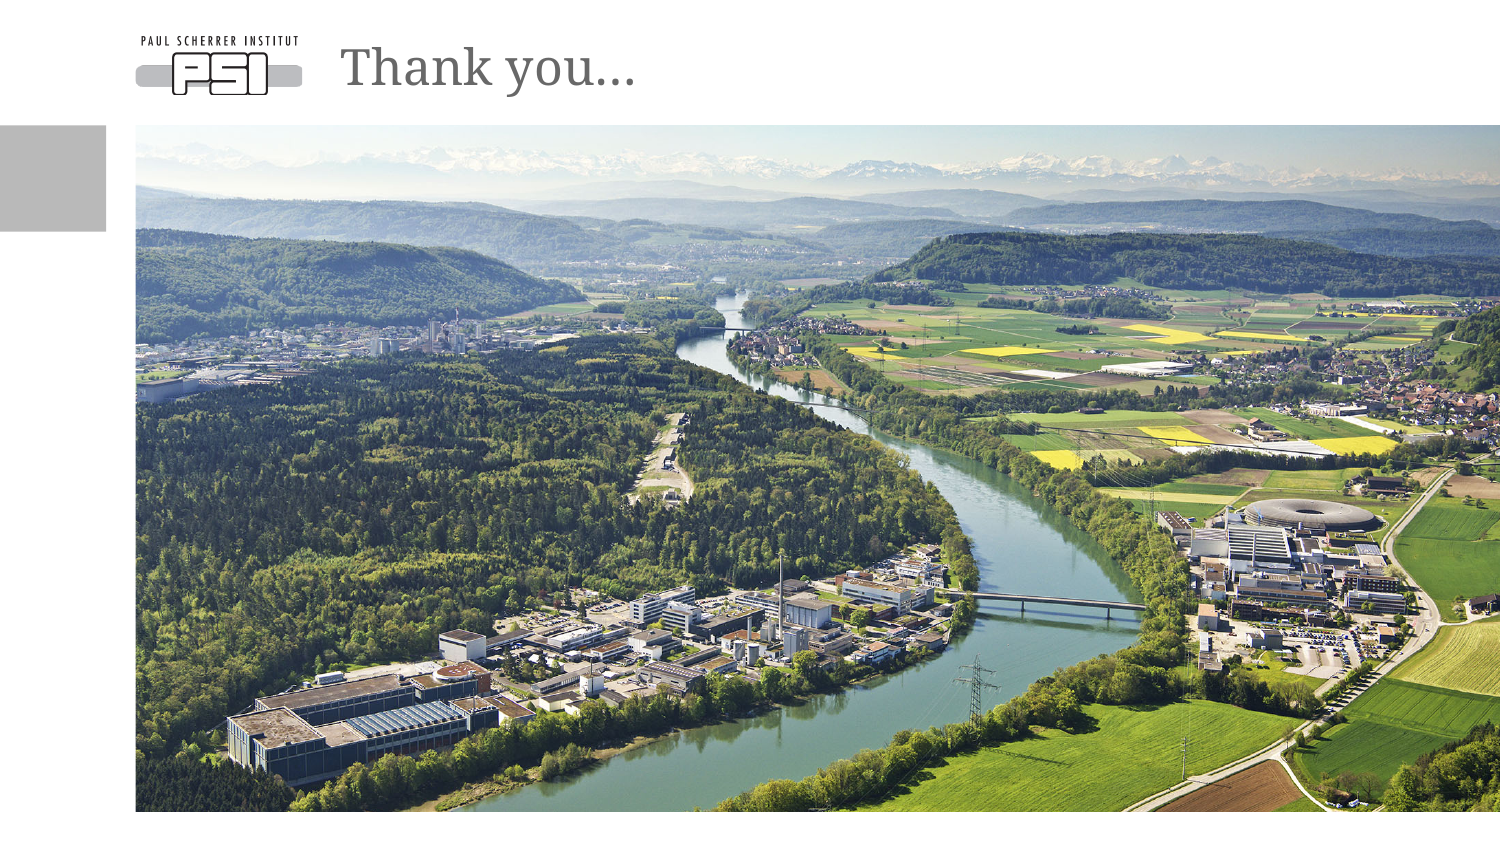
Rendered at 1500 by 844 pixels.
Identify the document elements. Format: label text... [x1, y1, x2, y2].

title Thank you… [340, 35, 1442, 98]
picture [135, 125, 1500, 812]
